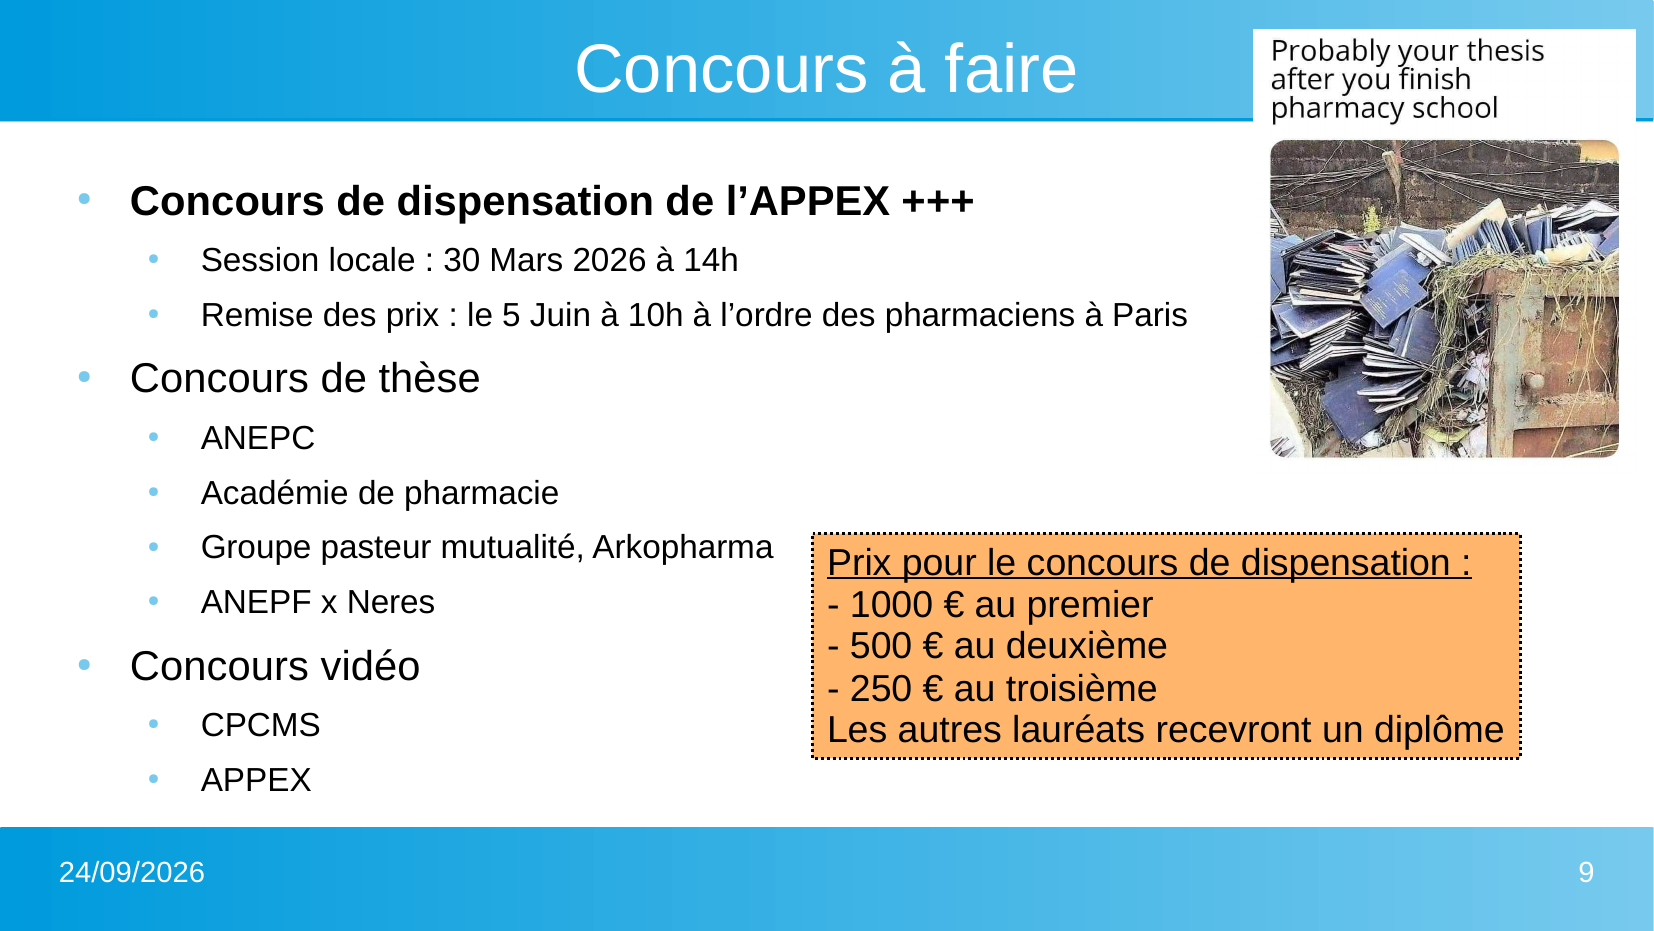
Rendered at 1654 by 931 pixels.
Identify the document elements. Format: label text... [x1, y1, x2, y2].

picture [1253, 29, 1636, 473]
text_box Prix pour le concours de dispensation : - 1000 € au premier - 500 € au deuxième - 250 € au troisième Les autres lauréats recevront un diplôme [812, 533, 1521, 759]
title Concours à faire [59, 29, 1253, 108]
list Concours de dispensation de l’APPEX +++ Session locale : 30 Mars 2026 à 14h Remise des prix : le 5 Juin à 10h à l’ordre des pharmaciens à Paris Concours de thèse ANEPC Académie de pharmacie Groupe pasteur mutualité, Arkopharma ANEPF x Neres Concours vidéo CPCMS APPEX [59, 177, 1595, 768]
